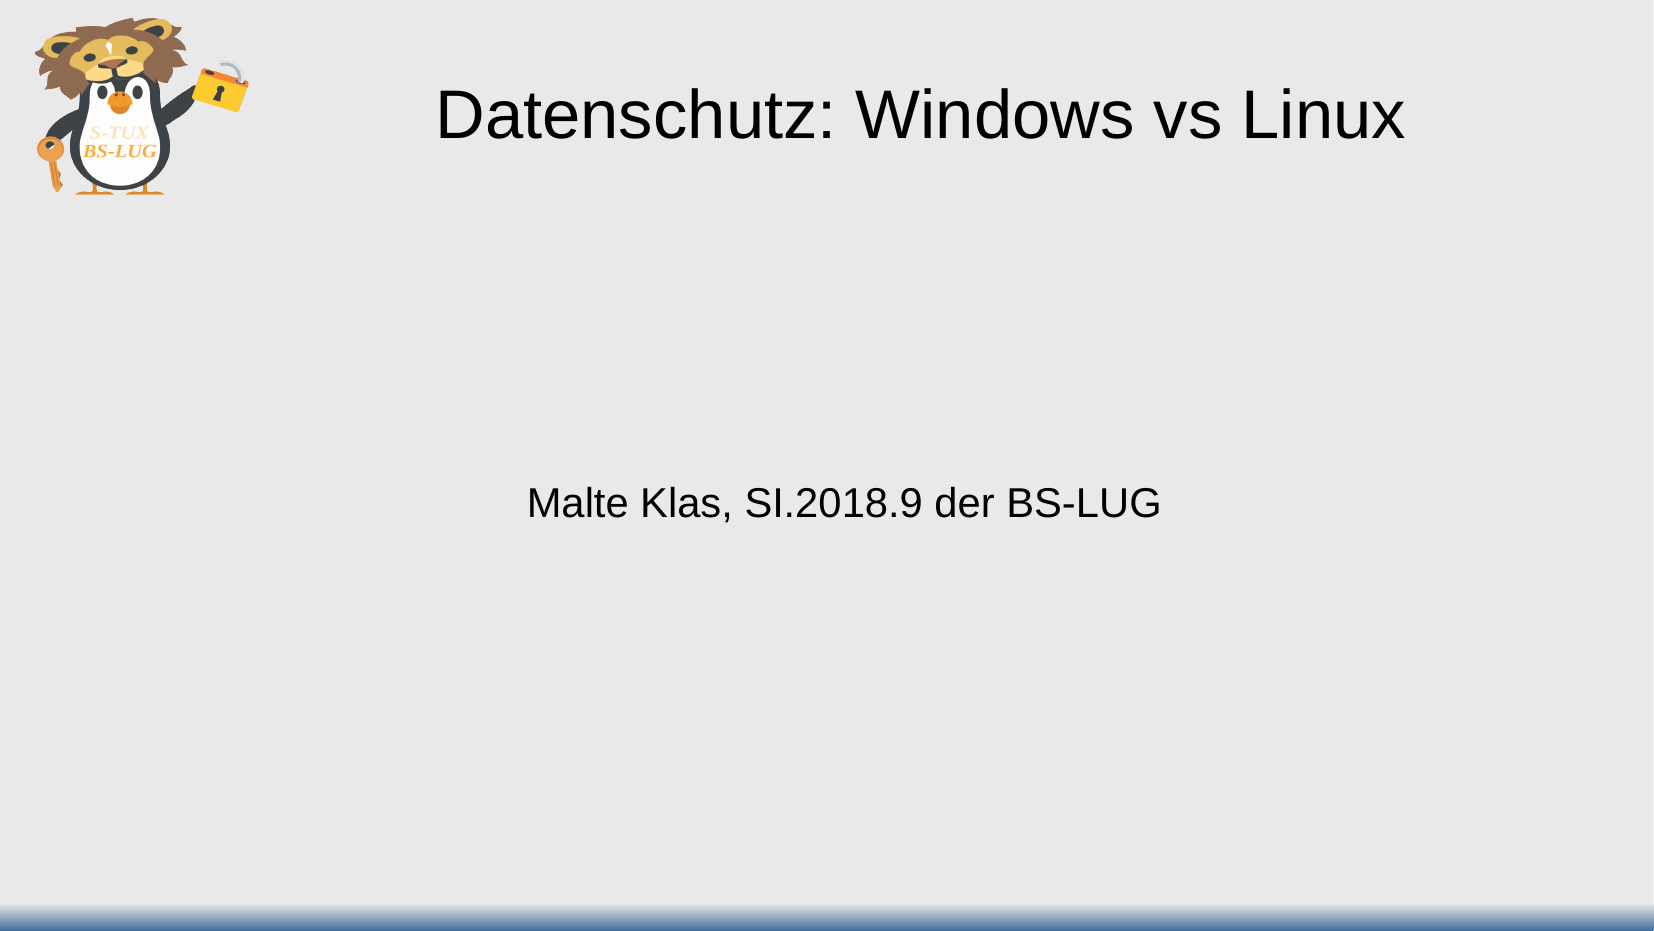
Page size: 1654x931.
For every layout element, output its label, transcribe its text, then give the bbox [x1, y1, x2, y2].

picture [35, 17, 249, 211]
subtitle Malte Klas, SI.2018.9 der BS-LUG [118, 248, 1571, 758]
title Datenschutz: Windows vs Linux [271, 37, 1571, 193]
